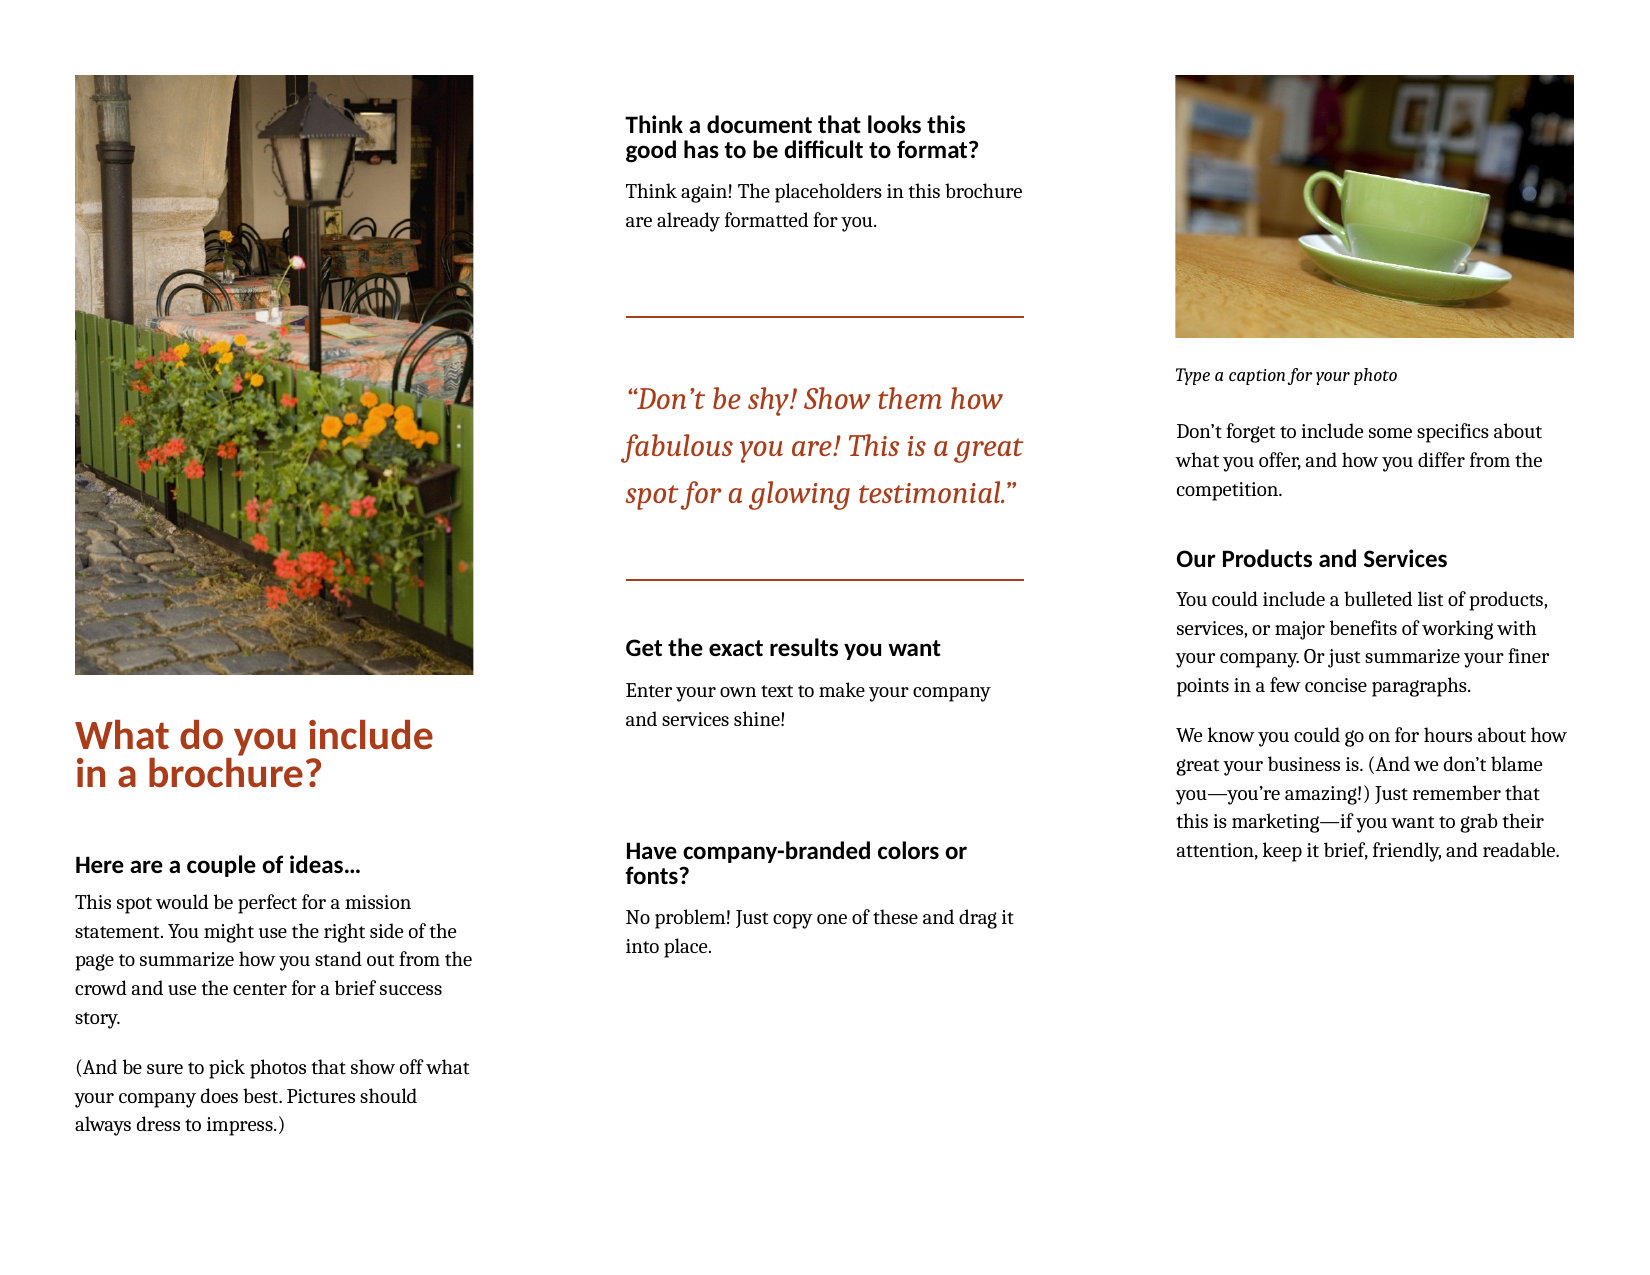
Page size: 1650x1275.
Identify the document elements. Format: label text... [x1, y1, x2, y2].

picture [1175, 75, 1574, 338]
list Think a document that looks this good has to be difficult to format? [625, 90, 1025, 165]
list No problem! Just copy one of these and drag it into place. [625, 901, 1025, 1028]
picture [75, 75, 474, 676]
list What do you include in a brochure? [75, 719, 474, 820]
list Here are a couple of ideas… [75, 838, 474, 880]
list Have company-branded colors or fonts? [625, 816, 1025, 891]
list This spot would be perfect for a mission statement. You might use the right side of the page to summarize how you stand out from the crowd and use the center for a brief success story. (And be sure to pick photos that show off what your company does best. Pictures should always dress to impress.) [75, 885, 474, 1201]
list Our Products and Services [1176, 539, 1576, 575]
list Enter your own text to make your company and services shine! [625, 673, 1025, 813]
list You could include a bulleted list of products, services, or major benefits of working with your company. Or just summarize your finer points in a few concise paragraphs. We know you could go on for hours about how great your business is. (And we don’t blame you—you’re amazing!) Just remember that this is marketing—if you want to grab their attention, keep it brief, friendly, and readable. [1176, 582, 1576, 1201]
list Think again! The placeholders in this brochure are already formatted for you. [625, 174, 1025, 288]
list Get the exact results you want [625, 587, 1025, 664]
list “Don’t be shy! Show them how fabulous you are! This is a great spot for a glowing testimonial.” [625, 327, 1025, 555]
list Type a caption for your photo [1175, 364, 1574, 410]
list Don’t forget to include some specifics about what you offer, and how you differ from the competition. [1176, 415, 1576, 536]
